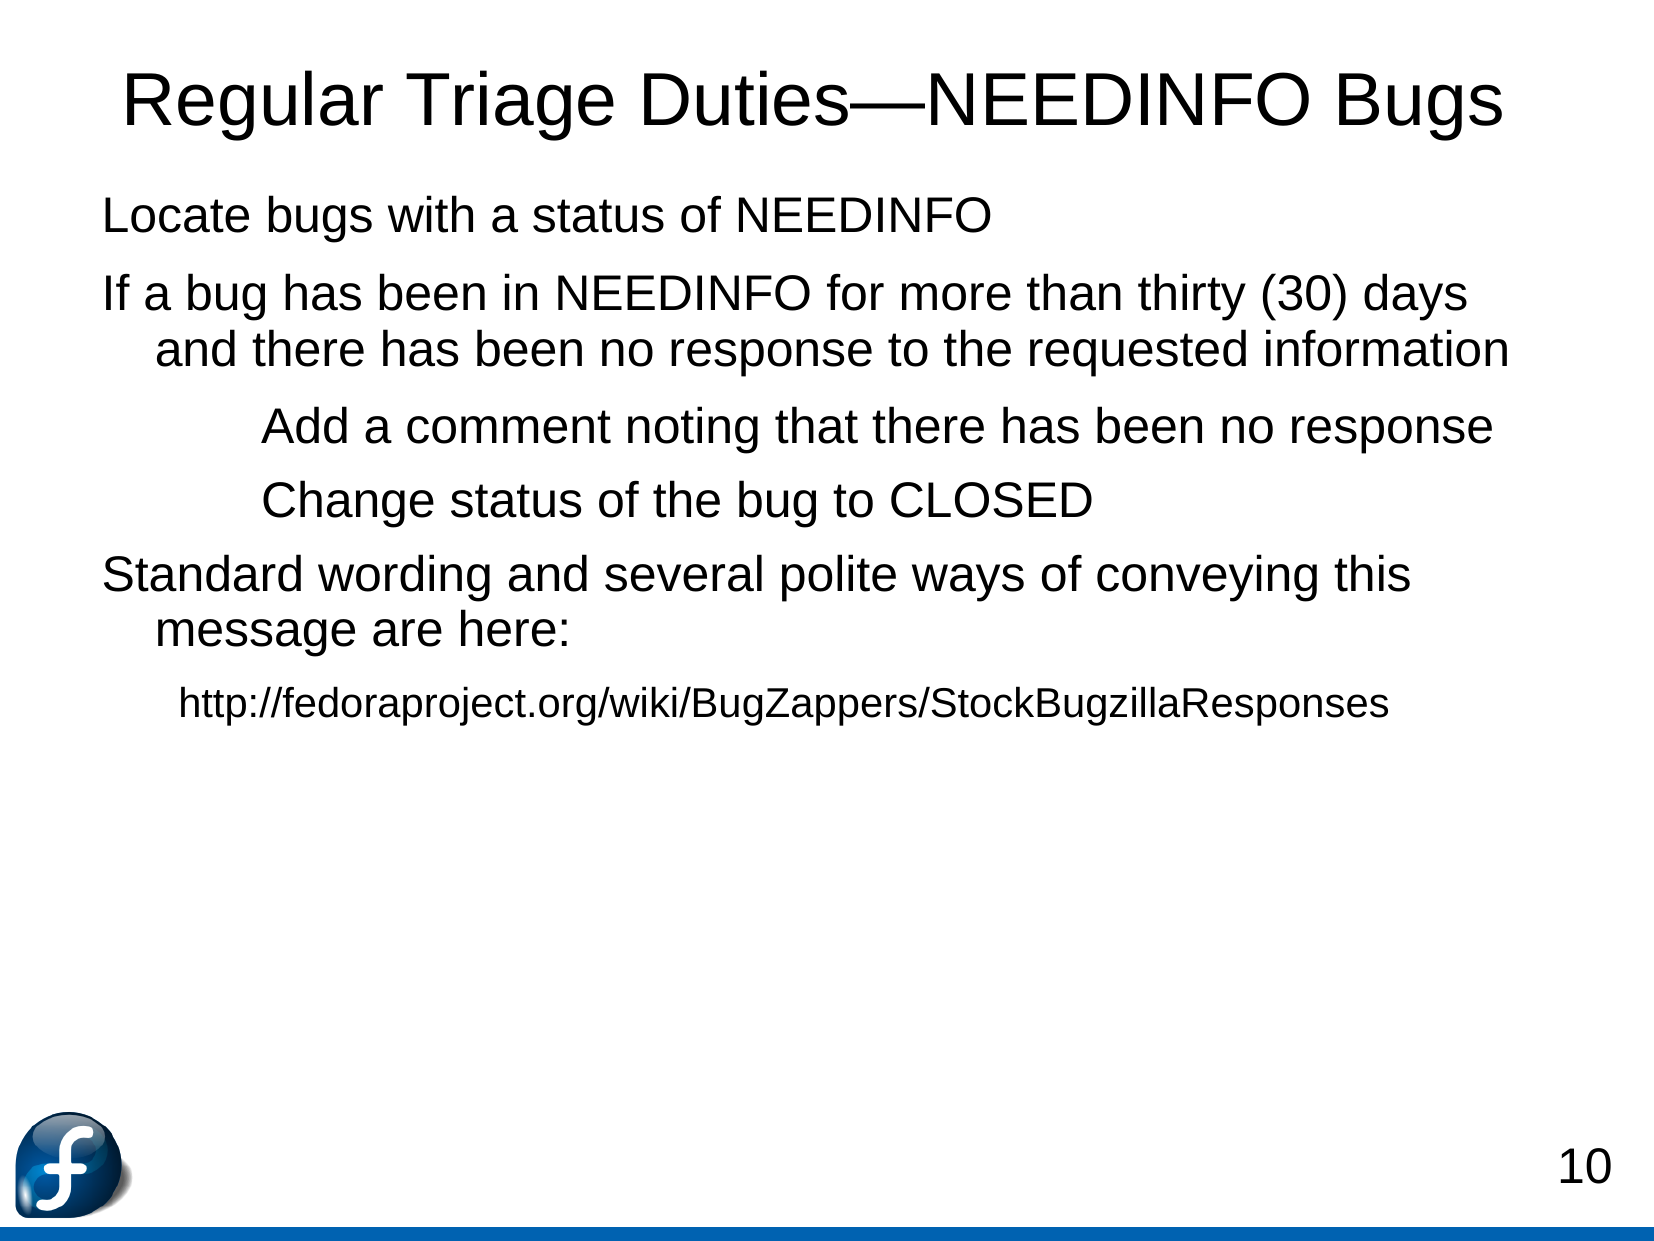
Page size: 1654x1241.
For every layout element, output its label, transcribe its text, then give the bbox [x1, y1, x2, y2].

text_box 11 [1384, 1137, 1613, 1201]
title Regular Triage Duties—NEEDINFO Bugs [121, 37, 1533, 161]
list Locate bugs with a status of NEEDINFO If a bug has been in NEEDINFO for more than thirty (30) days and there has been no response to the requested information Add a comment noting that there has been no response Change status of the bug to CLOSED Standard wording and several polite ways of conveying this message are here: http://fedoraproject.org/wiki/BugZappers/StockBugzillaResponses [83, 187, 1538, 1126]
picture [11, 1105, 133, 1227]
